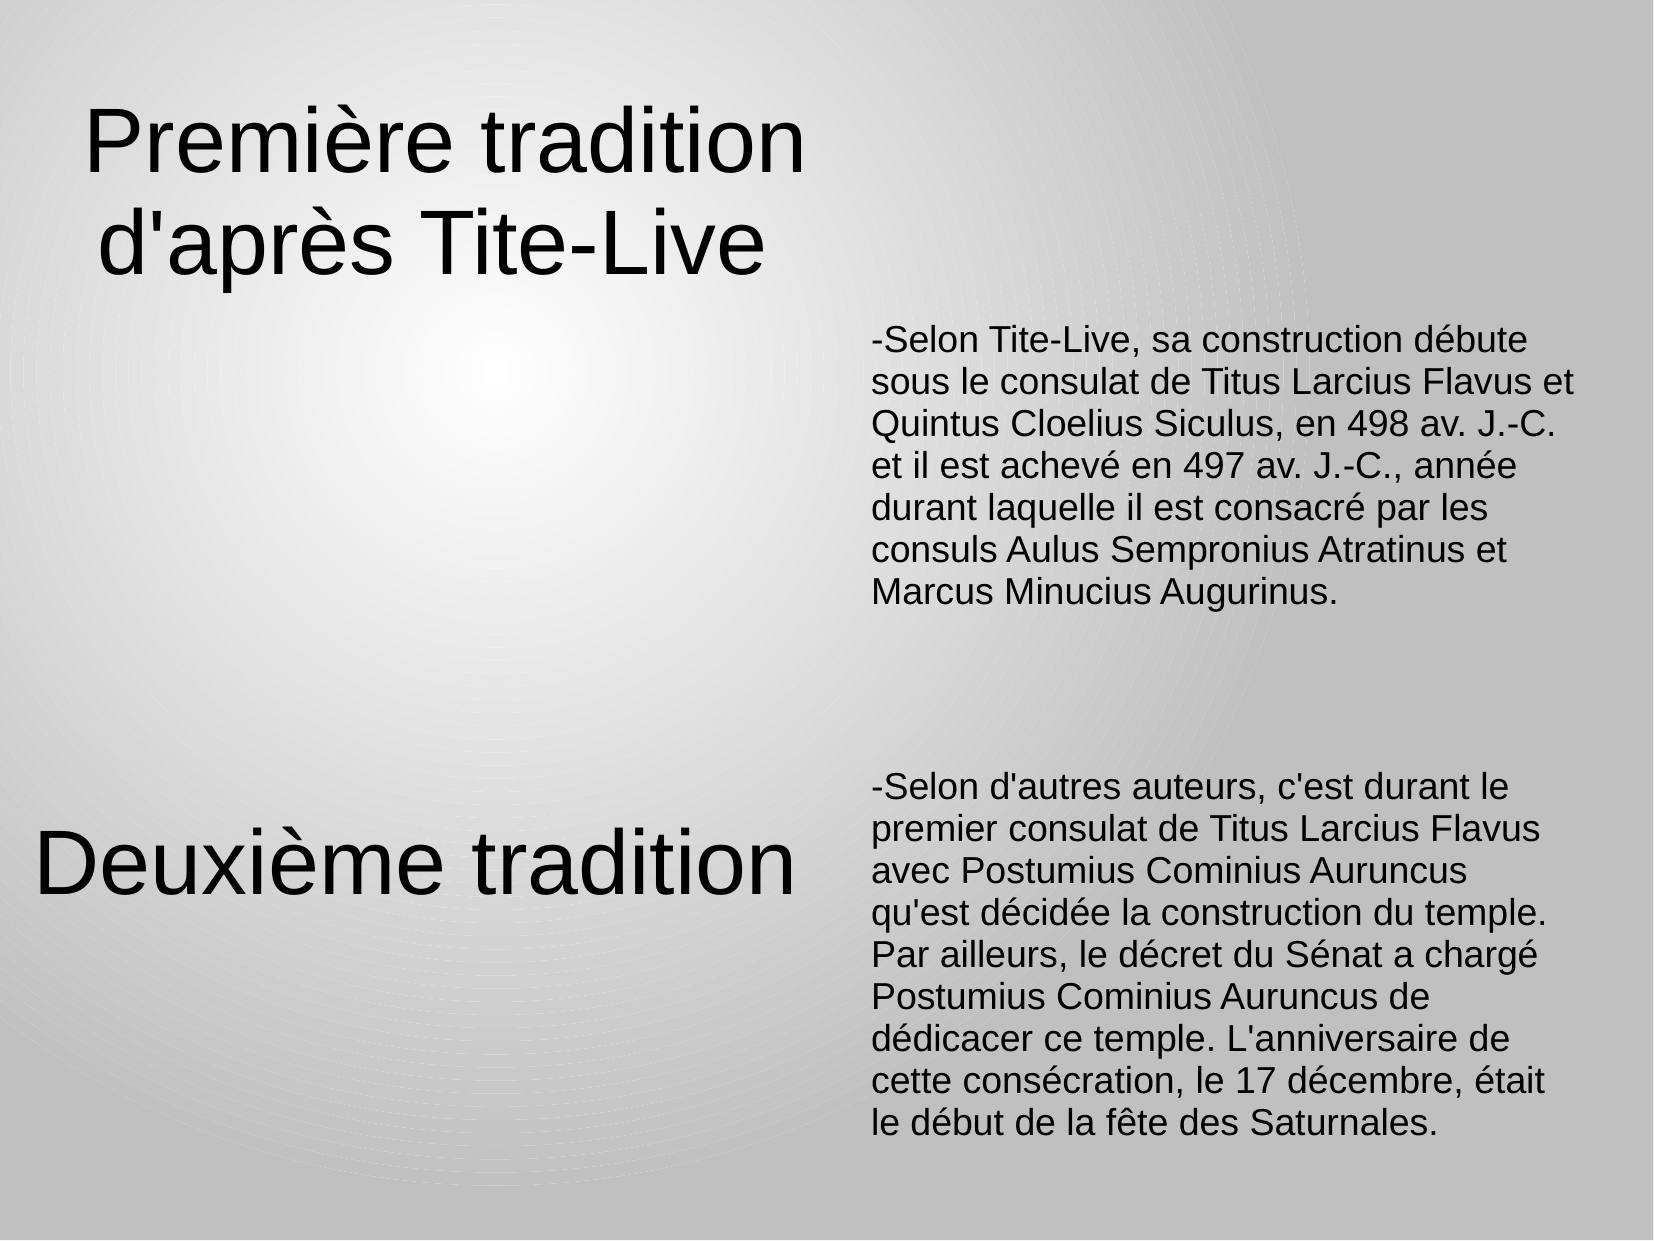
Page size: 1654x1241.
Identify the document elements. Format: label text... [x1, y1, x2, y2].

title Deuxième tradition [29, 758, 804, 966]
text_box -Selon d'autres auteurs, c'est durant le premier consulat de Titus Larcius Flavus avec Postumius Cominius Auruncus qu'est décidée la construction du temple. Par ailleurs, le décret du Sénat a chargé Postumius Cominius Auruncus de dédicacer ce temple. L'anniversaire de cette consécration, le 17 décembre, était le début de la fête des Saturnales. [856, 758, 1579, 1152]
title Première tradition d'après Tite-Live [59, 88, 833, 296]
text_box -Selon Tite-Live, sa construction débute sous le consulat de Titus Larcius Flavus et Quintus Cloelius Siculus, en 498 av. J.-C. et il est achevé en 497 av. J.-C., année durant laquelle il est consacré par les consuls Aulus Sempronius Atratinus et Marcus Minucius Augurinus. [856, 310, 1606, 620]
